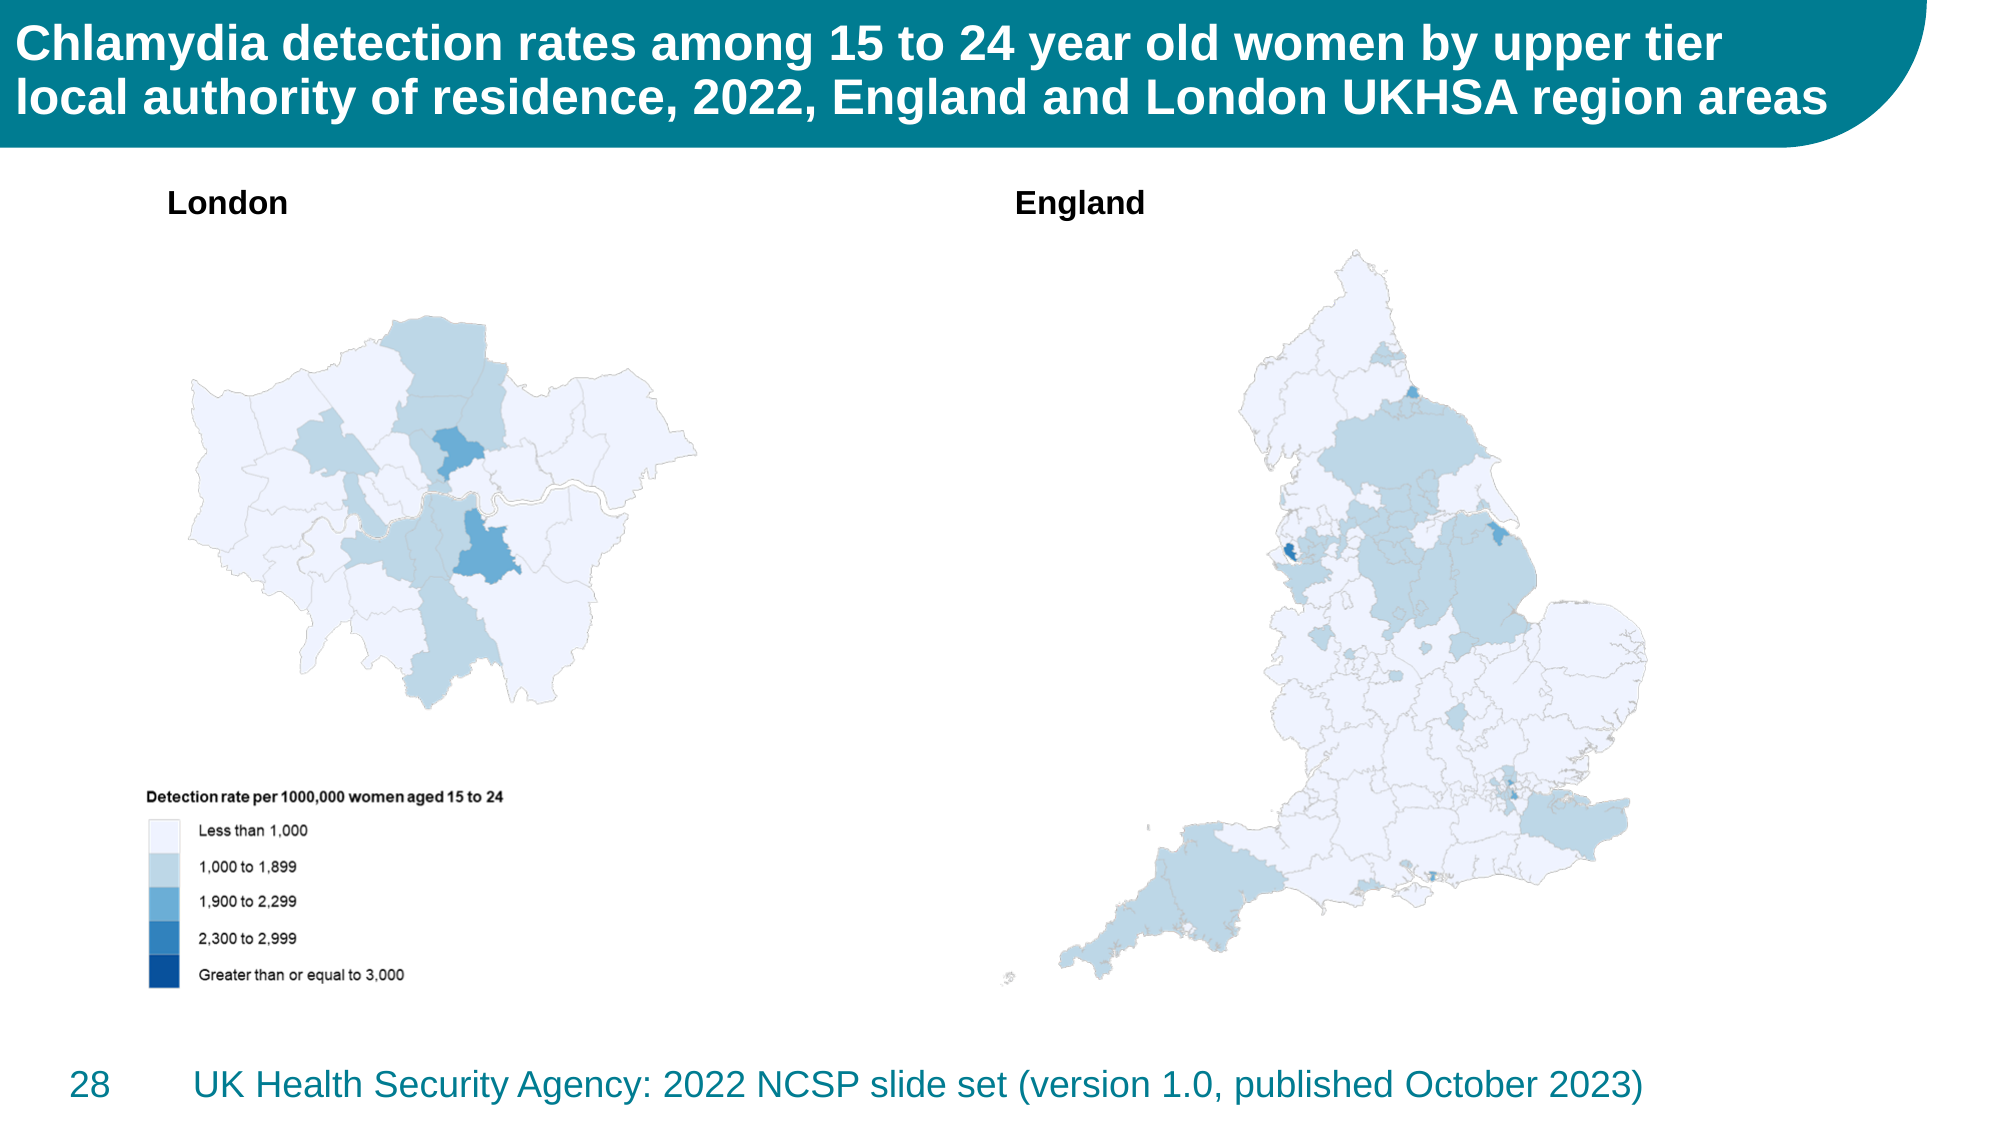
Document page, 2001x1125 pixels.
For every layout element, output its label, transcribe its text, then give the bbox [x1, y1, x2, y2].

text_box [54, 1053, 152, 1112]
text_box England [999, 173, 1166, 229]
text_box London [152, 173, 324, 229]
picture [115, 234, 1684, 1033]
title Chlamydia detection rates among 15 to 24 year old women by upper tier local authority of residence, 2022, England and London UKHSA region areas [0, 10, 1862, 131]
text_box UK Health Security Agency: 2022 NCSP slide set (version 1.0, published October 2023) [177, 1053, 1820, 1113]
